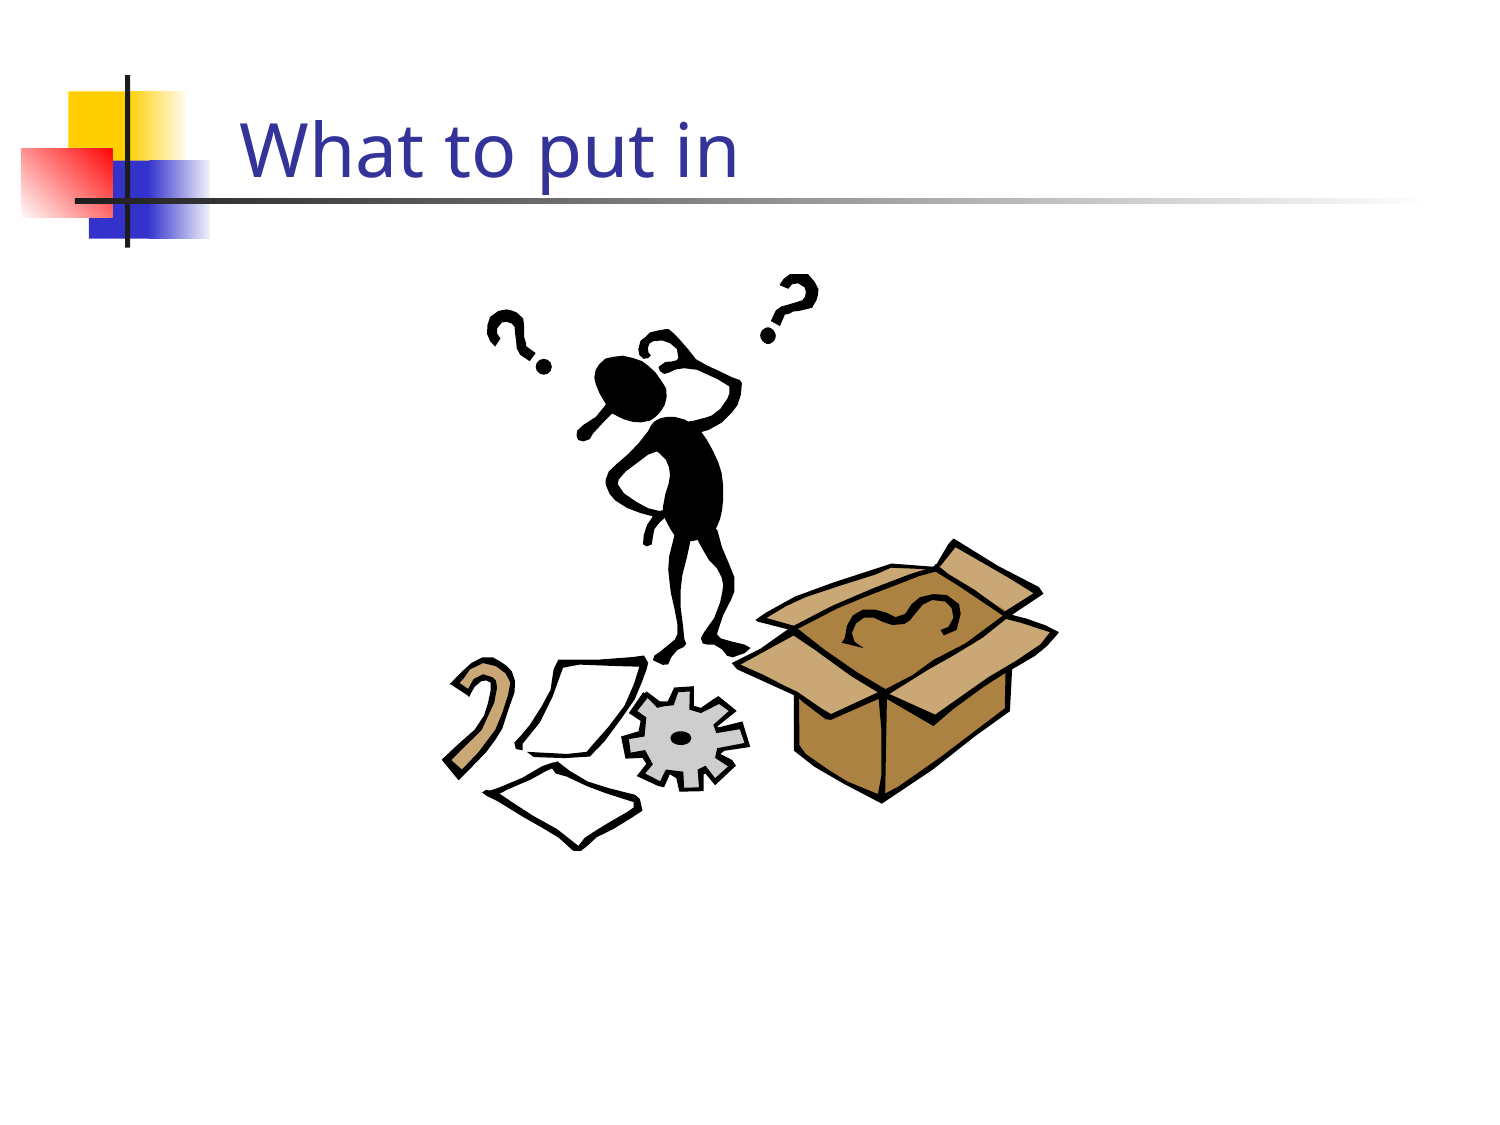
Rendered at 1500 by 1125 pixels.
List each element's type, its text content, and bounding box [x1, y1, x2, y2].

title What to put in [224, 12, 1500, 200]
picture [441, 274, 1059, 851]
